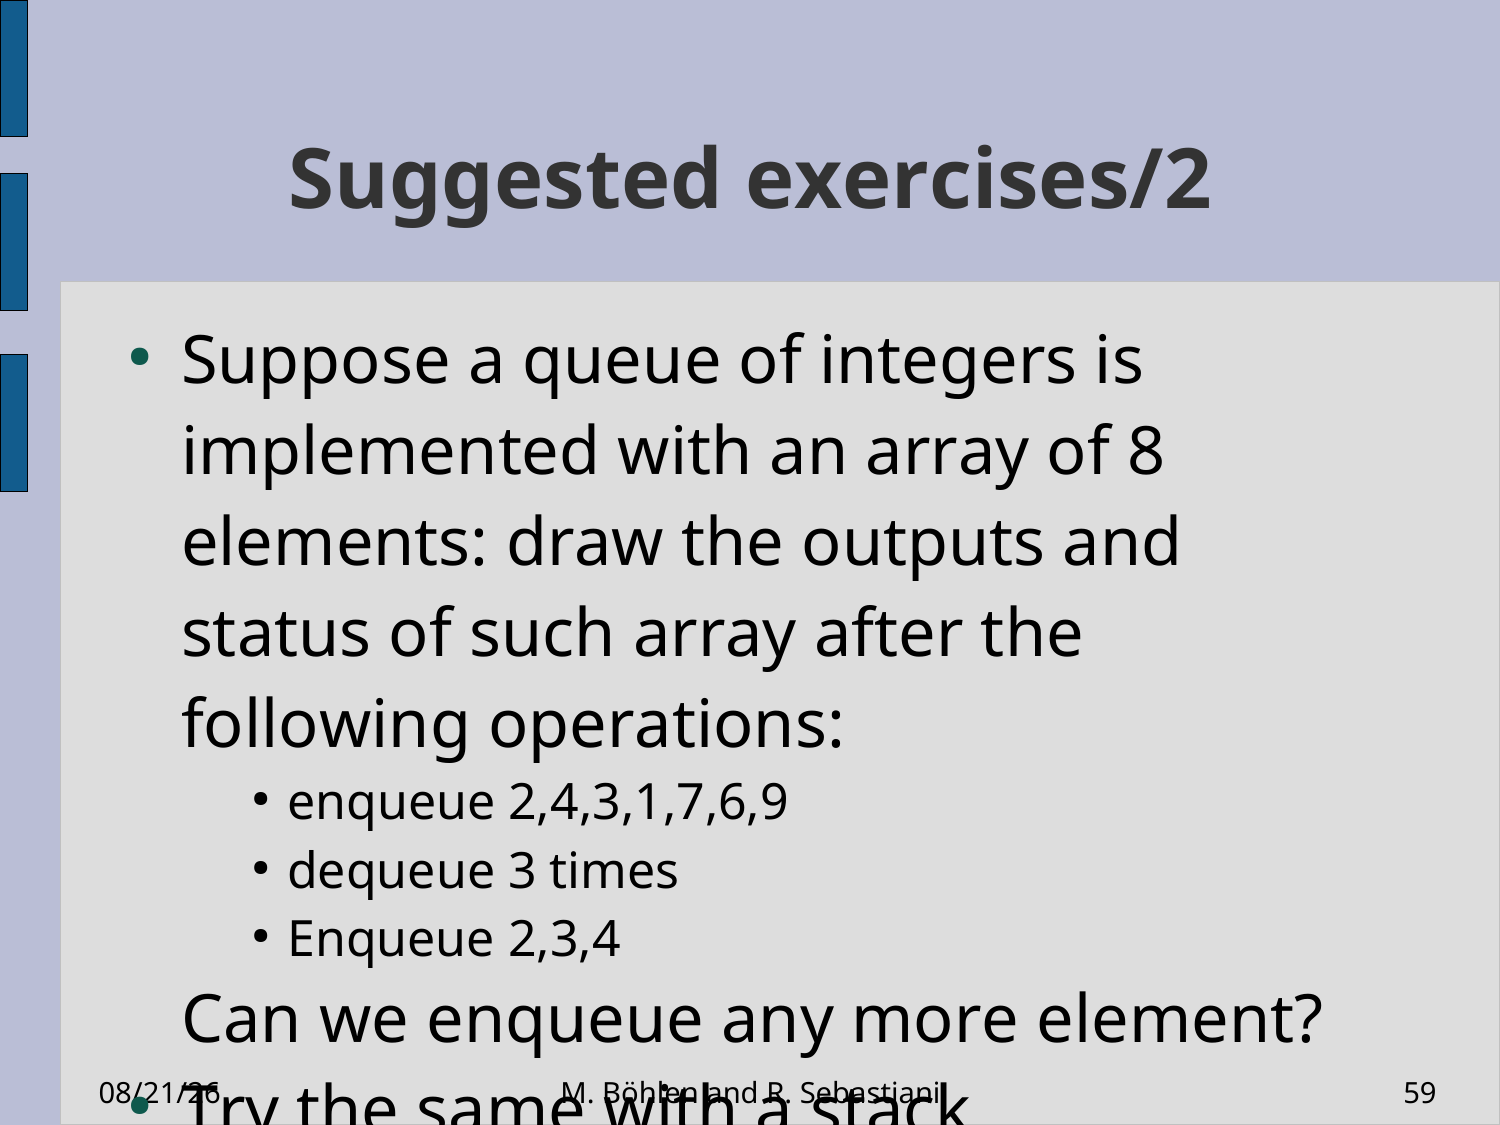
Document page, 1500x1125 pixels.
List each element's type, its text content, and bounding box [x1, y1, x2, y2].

title Suggested exercises/2 [110, 82, 1392, 271]
list Suppose a queue of integers is implemented with an array of 8 elements: draw the outputs and status of such array after the following operations: enqueue 2,4,3,1,7,6,9 dequeue 3 times Enqueue 2,3,4 Can we enqueue any more element? Try the same with a stack Try similar examples (also with a stack) [110, 312, 1392, 1125]
